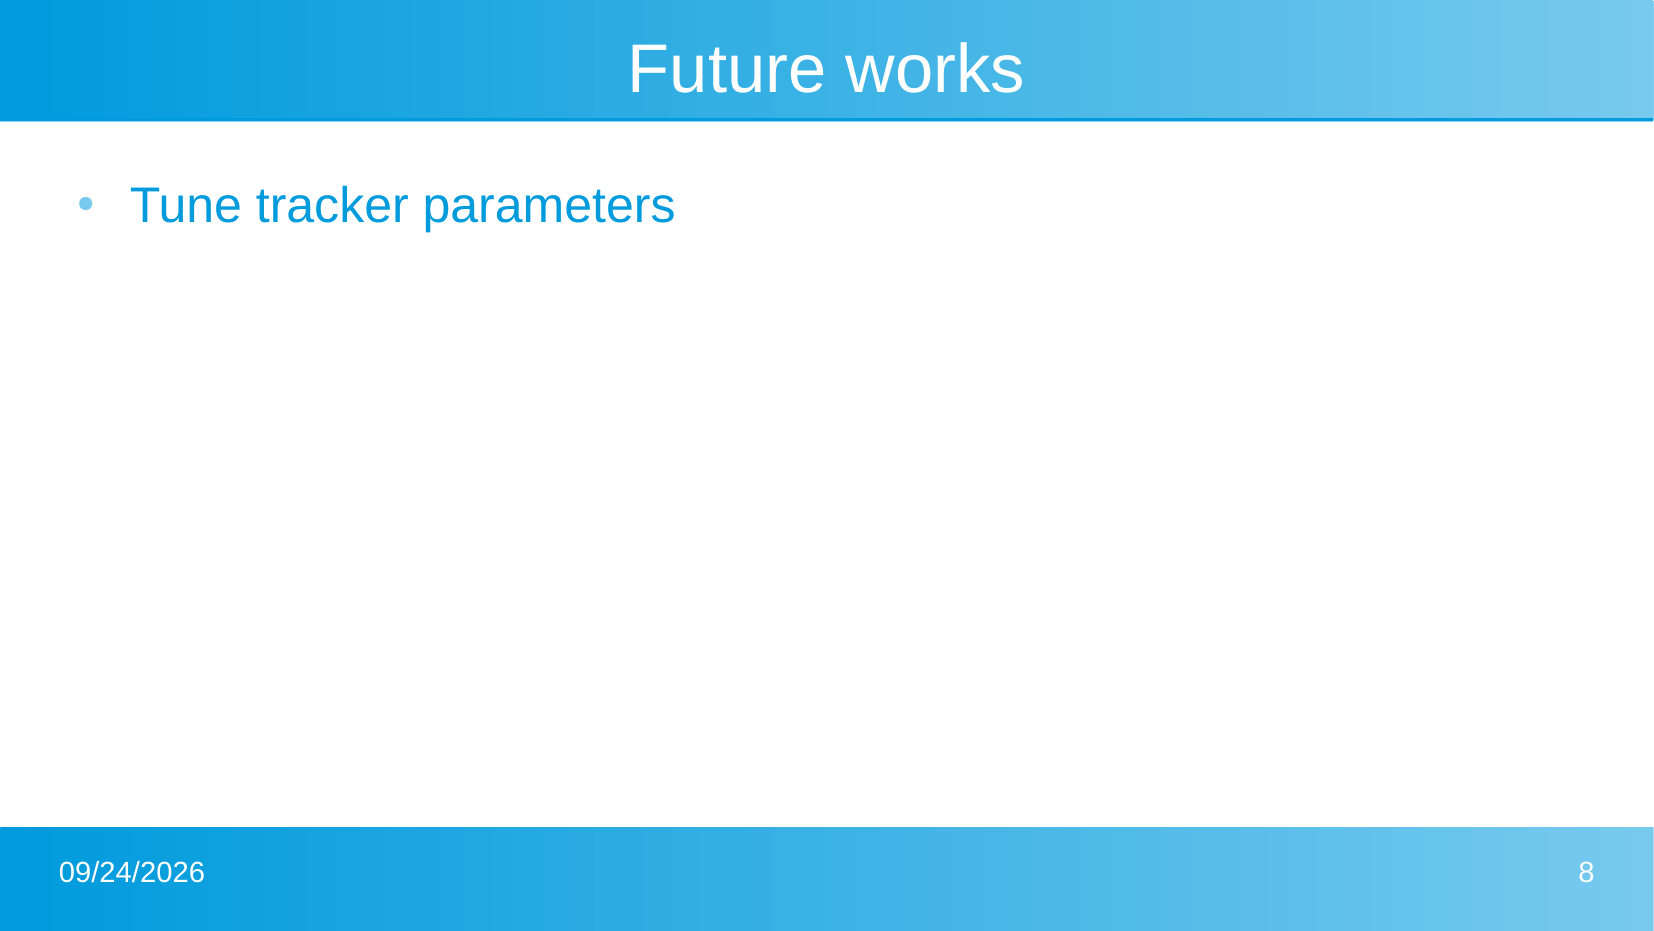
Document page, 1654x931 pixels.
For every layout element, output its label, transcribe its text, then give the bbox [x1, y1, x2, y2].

list Tune tracker parameters [59, 177, 1595, 768]
title Future works [59, 29, 1595, 108]
